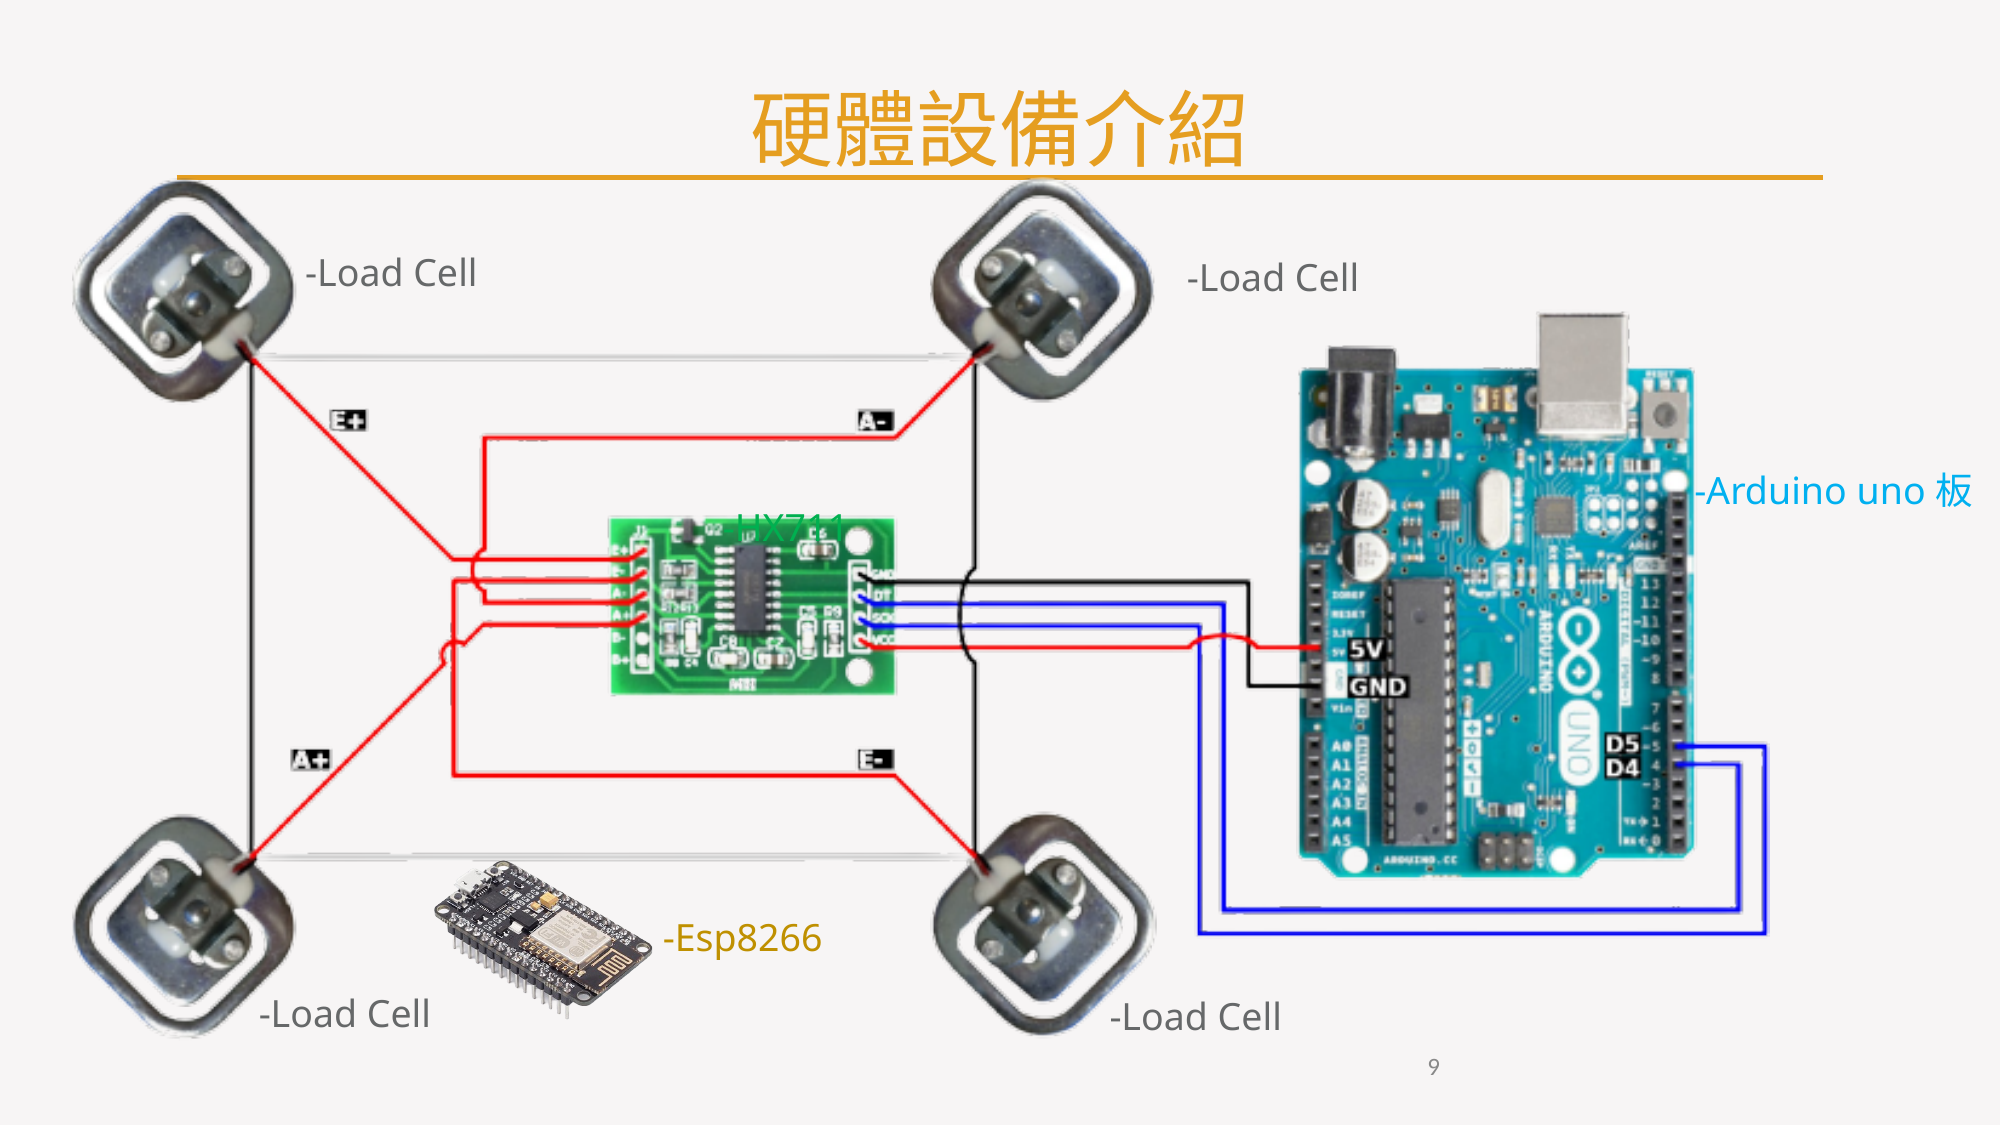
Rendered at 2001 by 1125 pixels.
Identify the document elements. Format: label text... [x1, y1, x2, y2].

text_box -Load Cell [1171, 246, 1398, 308]
text_box -Arduino uno板 [1679, 459, 2000, 521]
text_box -HX711 [707, 495, 934, 557]
text_box -Load Cell [290, 241, 516, 302]
title 硬體設備介紹 [137, 24, 1863, 243]
text_box -Load Cell [243, 982, 470, 1044]
picture [71, 177, 1770, 1052]
text_box -Load Cell [1094, 985, 1320, 1047]
text_box -Esp8266 [647, 906, 874, 968]
text_box 9 [1412, 1042, 1863, 1103]
